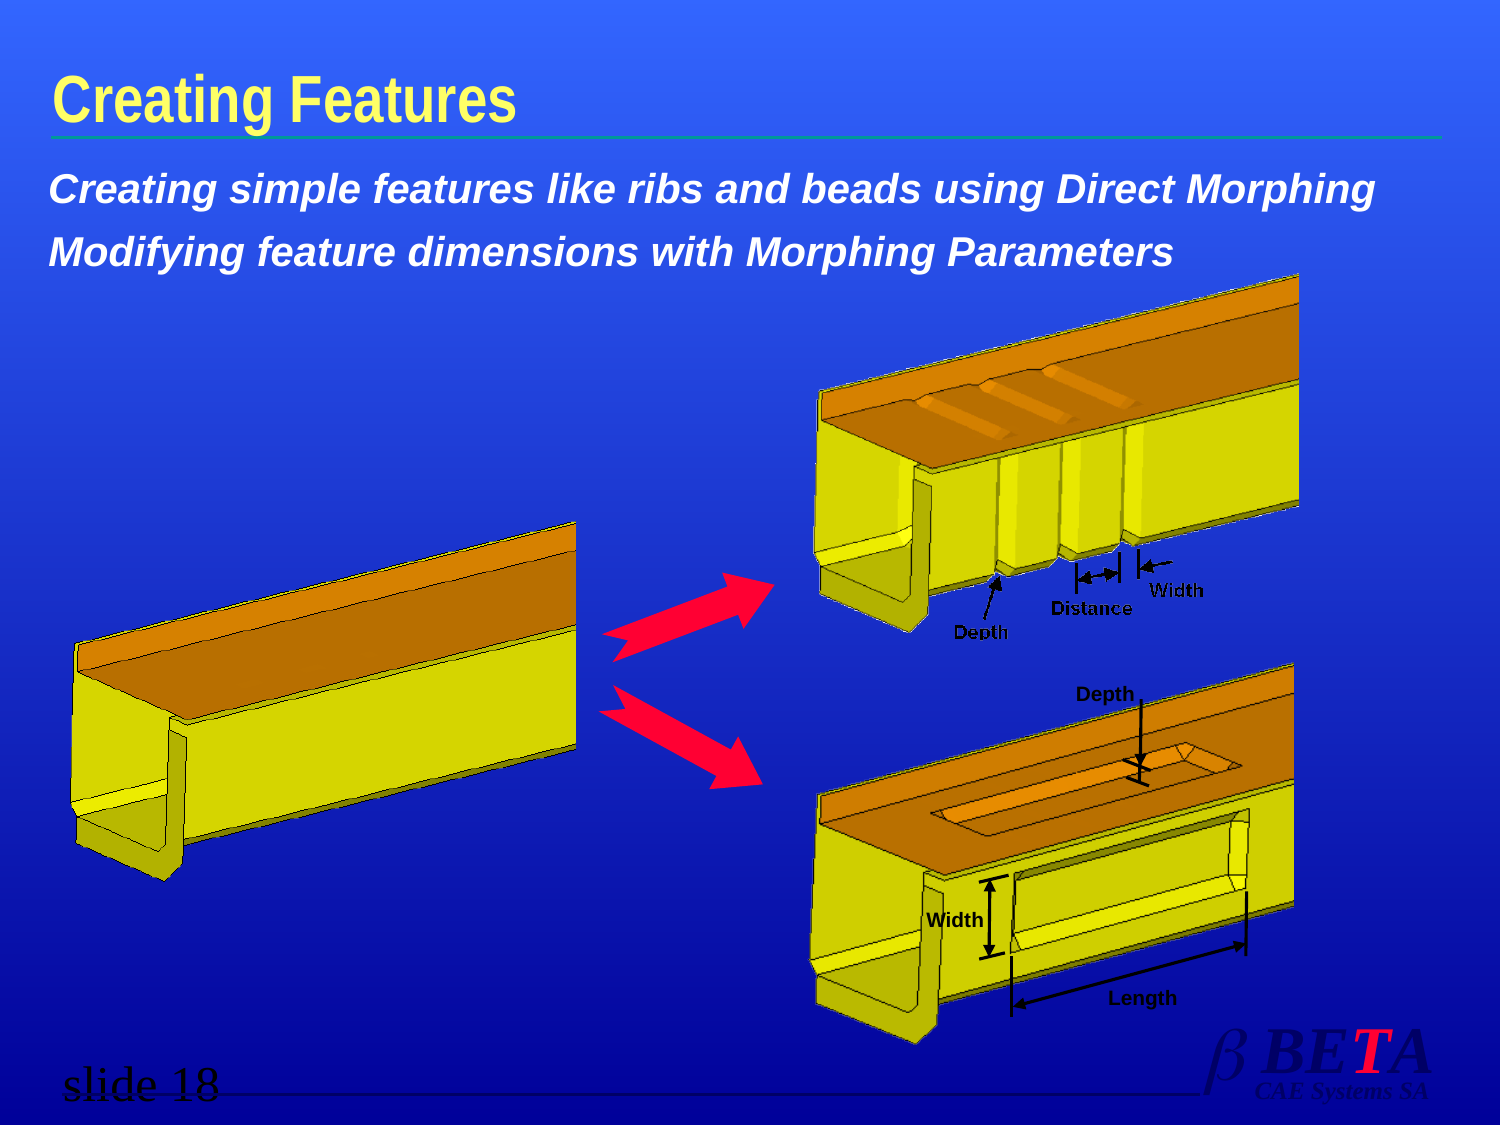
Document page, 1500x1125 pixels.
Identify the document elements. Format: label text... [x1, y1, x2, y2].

text_box [601, 572, 775, 663]
text_box Creating simple features like ribs and beads using Direct Morphing [33, 154, 1442, 221]
text_box Modifying feature dimensions with Morphing Parameters [33, 217, 1365, 283]
picture [745, 283, 1299, 1125]
title Creating Features [37, 48, 1450, 144]
picture [22, 512, 576, 907]
text_box Length [1093, 977, 1214, 1018]
text_box Depth [1061, 672, 1182, 714]
text_box [598, 684, 763, 790]
text_box Width [911, 898, 1032, 940]
